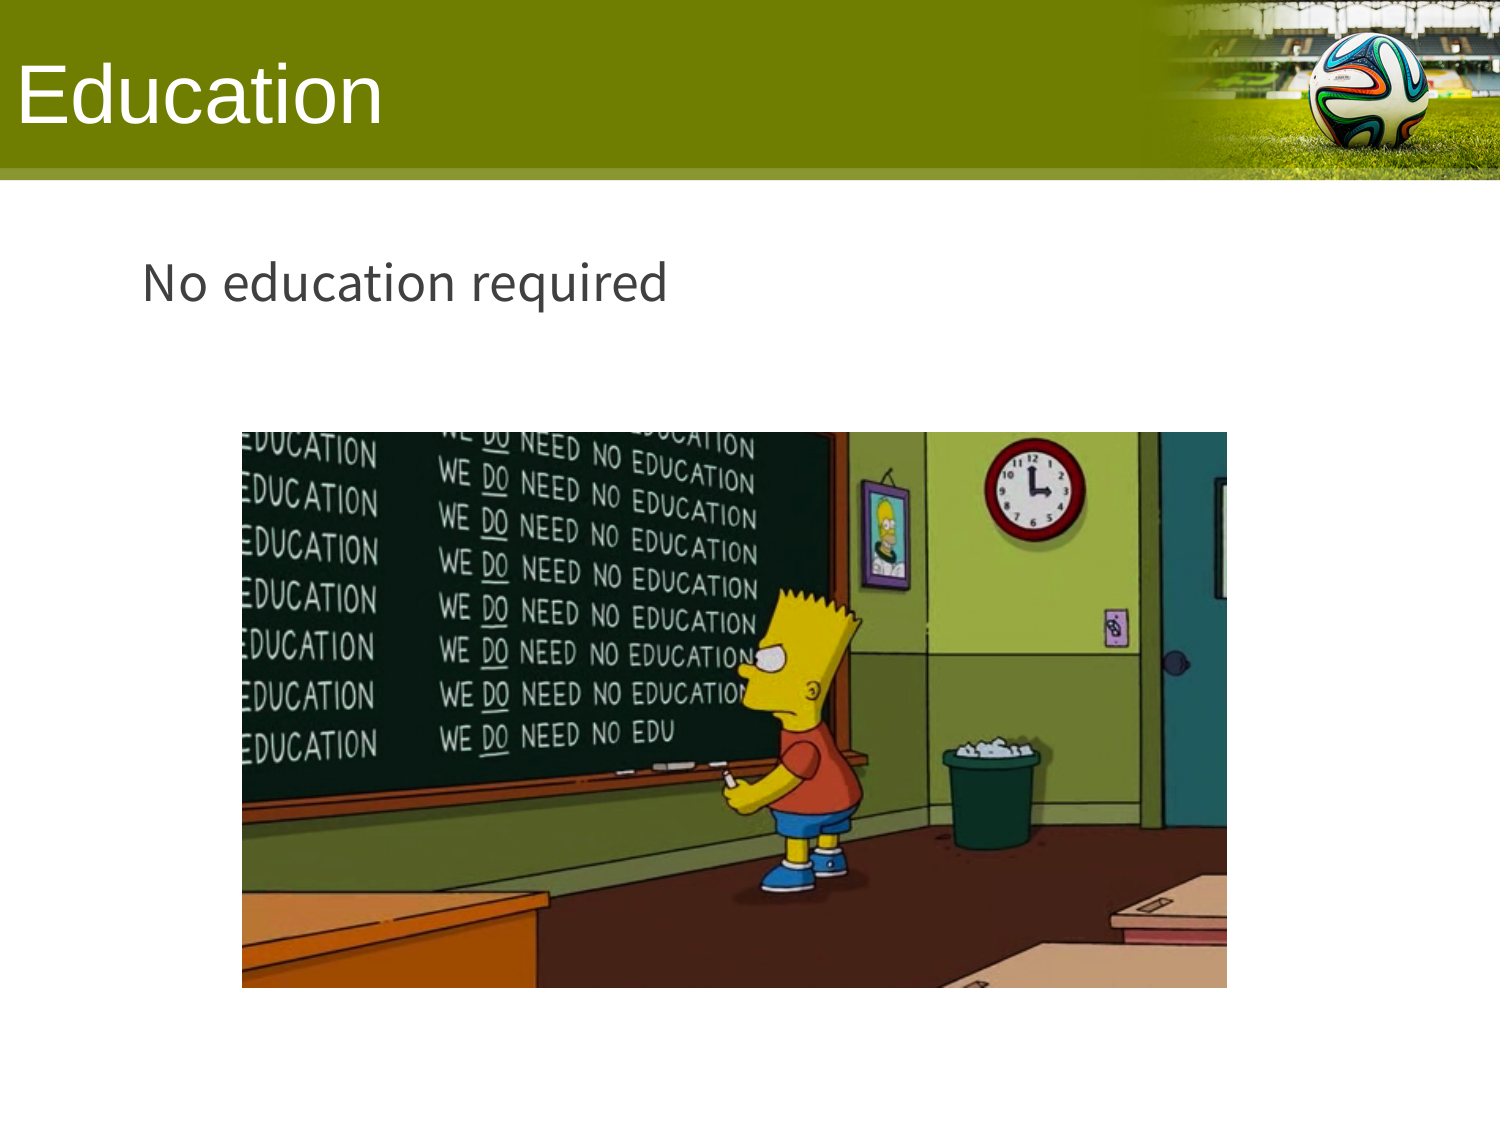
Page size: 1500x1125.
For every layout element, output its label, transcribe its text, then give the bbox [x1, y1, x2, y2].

picture [0, 179, 1500, 1125]
title Education [0, 2, 1500, 179]
list No education required [76, 243, 1427, 835]
